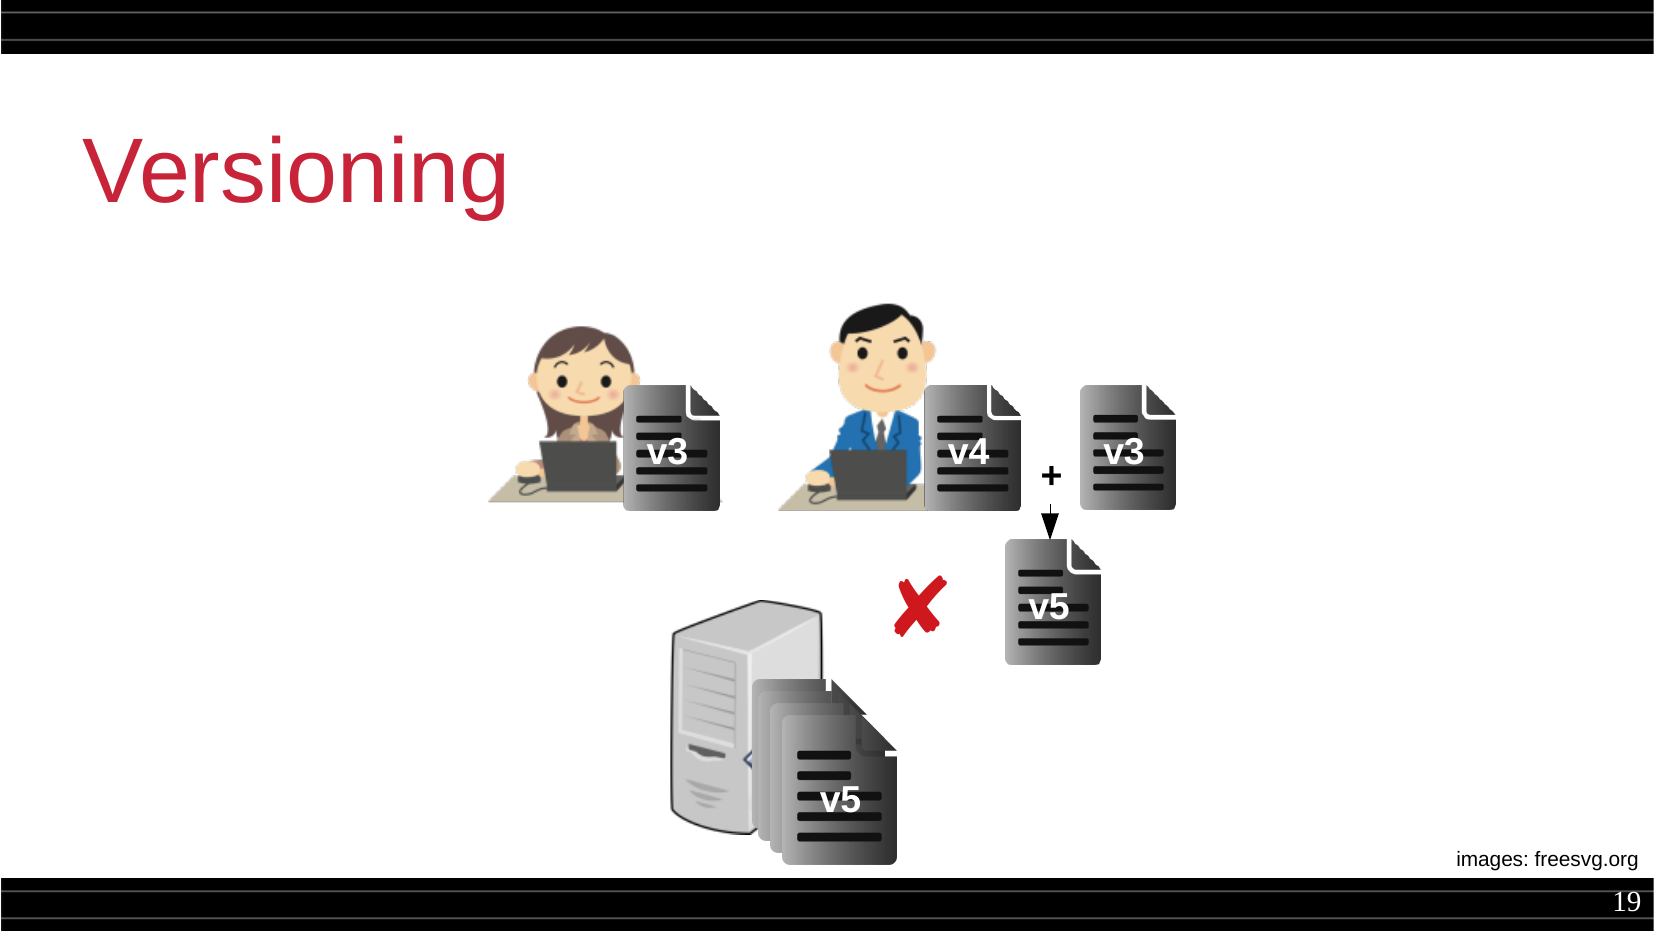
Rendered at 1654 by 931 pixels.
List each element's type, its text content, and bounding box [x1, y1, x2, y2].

text_box + [1025, 446, 1078, 504]
text_box v3 [1088, 423, 1160, 480]
picture [644, 600, 914, 865]
picture [990, 539, 1115, 665]
text_box ✘ [870, 555, 961, 663]
title Versioning [82, 92, 1571, 249]
picture [778, 290, 1035, 526]
text_box v4 [933, 423, 1005, 481]
text_box images: freesvg.org [1441, 840, 1654, 902]
picture [1065, 385, 1190, 511]
text_box v5 [1013, 577, 1085, 635]
picture [488, 297, 734, 532]
text_box v5 [805, 771, 877, 828]
text_box v3 [631, 423, 704, 481]
picture [1, 0, 1654, 54]
picture [1, 878, 1654, 931]
